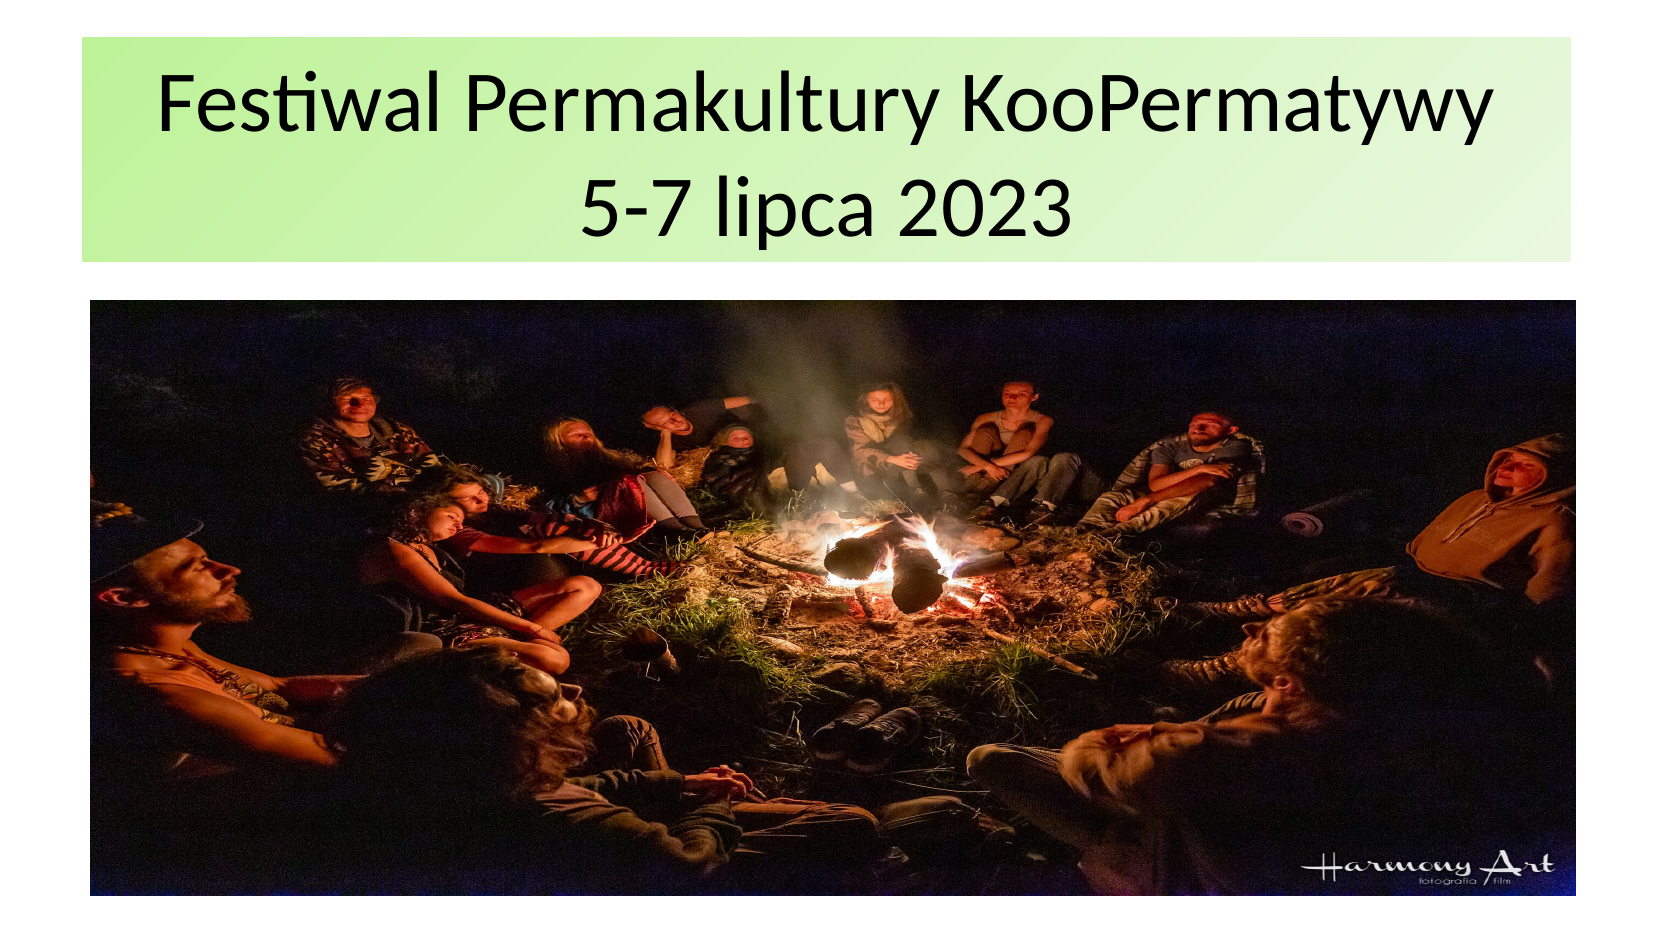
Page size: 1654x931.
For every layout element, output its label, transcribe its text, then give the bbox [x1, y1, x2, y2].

title Festiwal Permakultury KooPermatywy 5-7 lipca 2023 [82, 37, 1571, 262]
picture [90, 300, 1576, 896]
